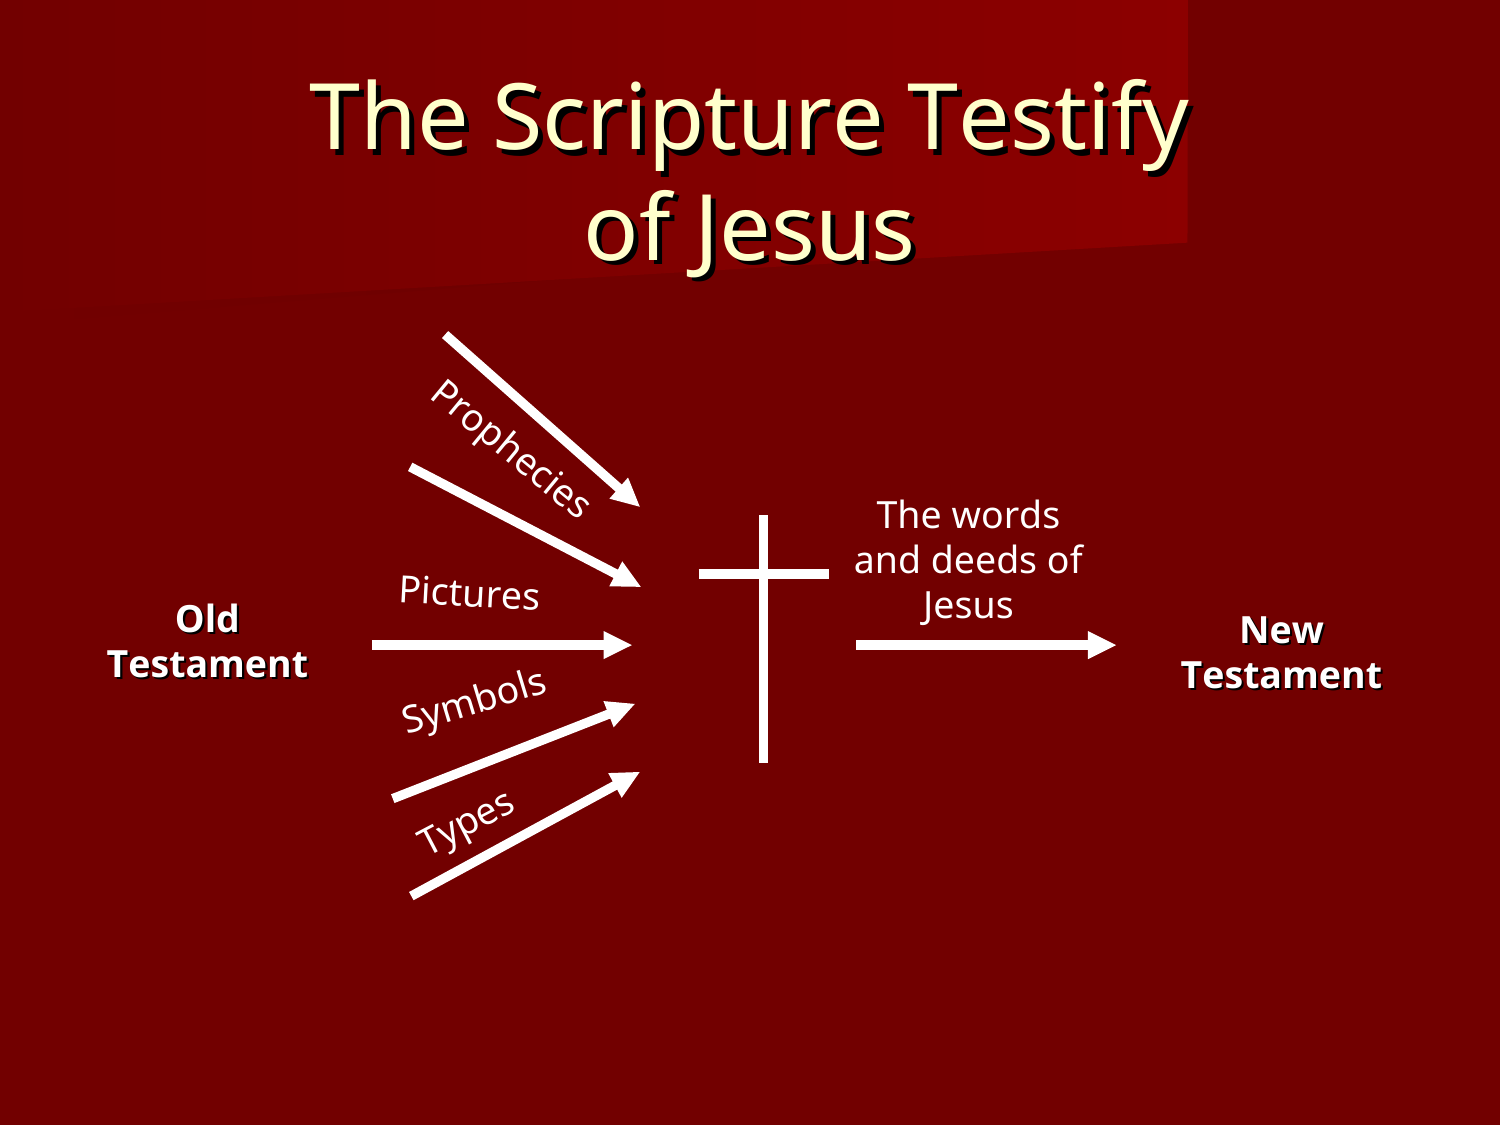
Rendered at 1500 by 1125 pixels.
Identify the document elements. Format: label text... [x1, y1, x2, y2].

text_box Pictures [382, 556, 587, 629]
text_box Old Testament [64, 586, 351, 693]
text_box Types [393, 730, 599, 878]
text_box Symbols [379, 637, 590, 754]
text_box Prophecies [407, 352, 656, 573]
text_box The words and deeds of Jesus [832, 483, 1105, 634]
text_box New Testament [1133, 597, 1430, 704]
title The Scripture Testify of Jesus [75, 50, 1426, 287]
